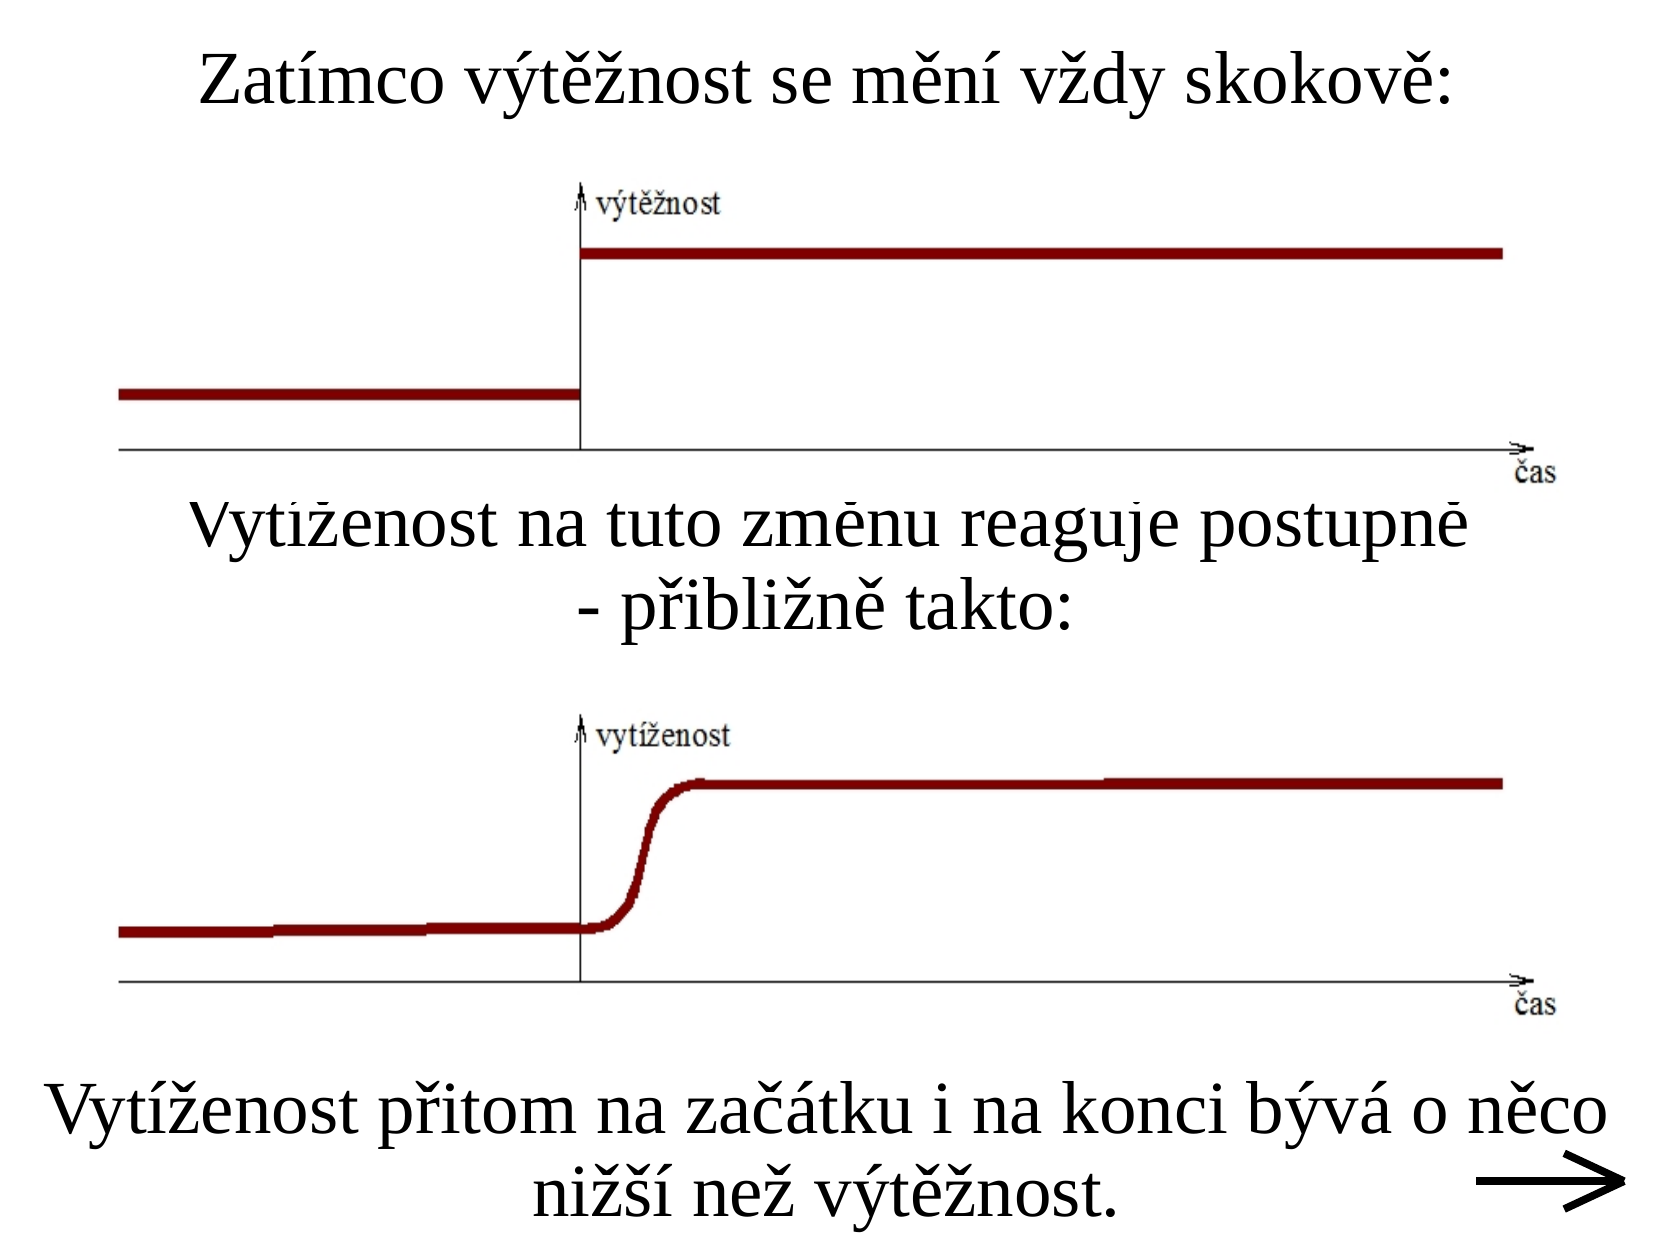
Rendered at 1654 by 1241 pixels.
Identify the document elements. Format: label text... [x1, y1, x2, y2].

picture [88, 147, 1565, 502]
text_box Vytíženost přitom na začátku i na konci bývá o něco nižší než výtěžnost. [28, 1059, 1626, 1241]
picture [88, 679, 1565, 1034]
text_box Zatímco výtěžnost se mění vždy skokově: [182, 29, 1472, 128]
text_box Vytíženost na tuto změnu reaguje postupně - přibližně takto: [167, 502, 1486, 654]
